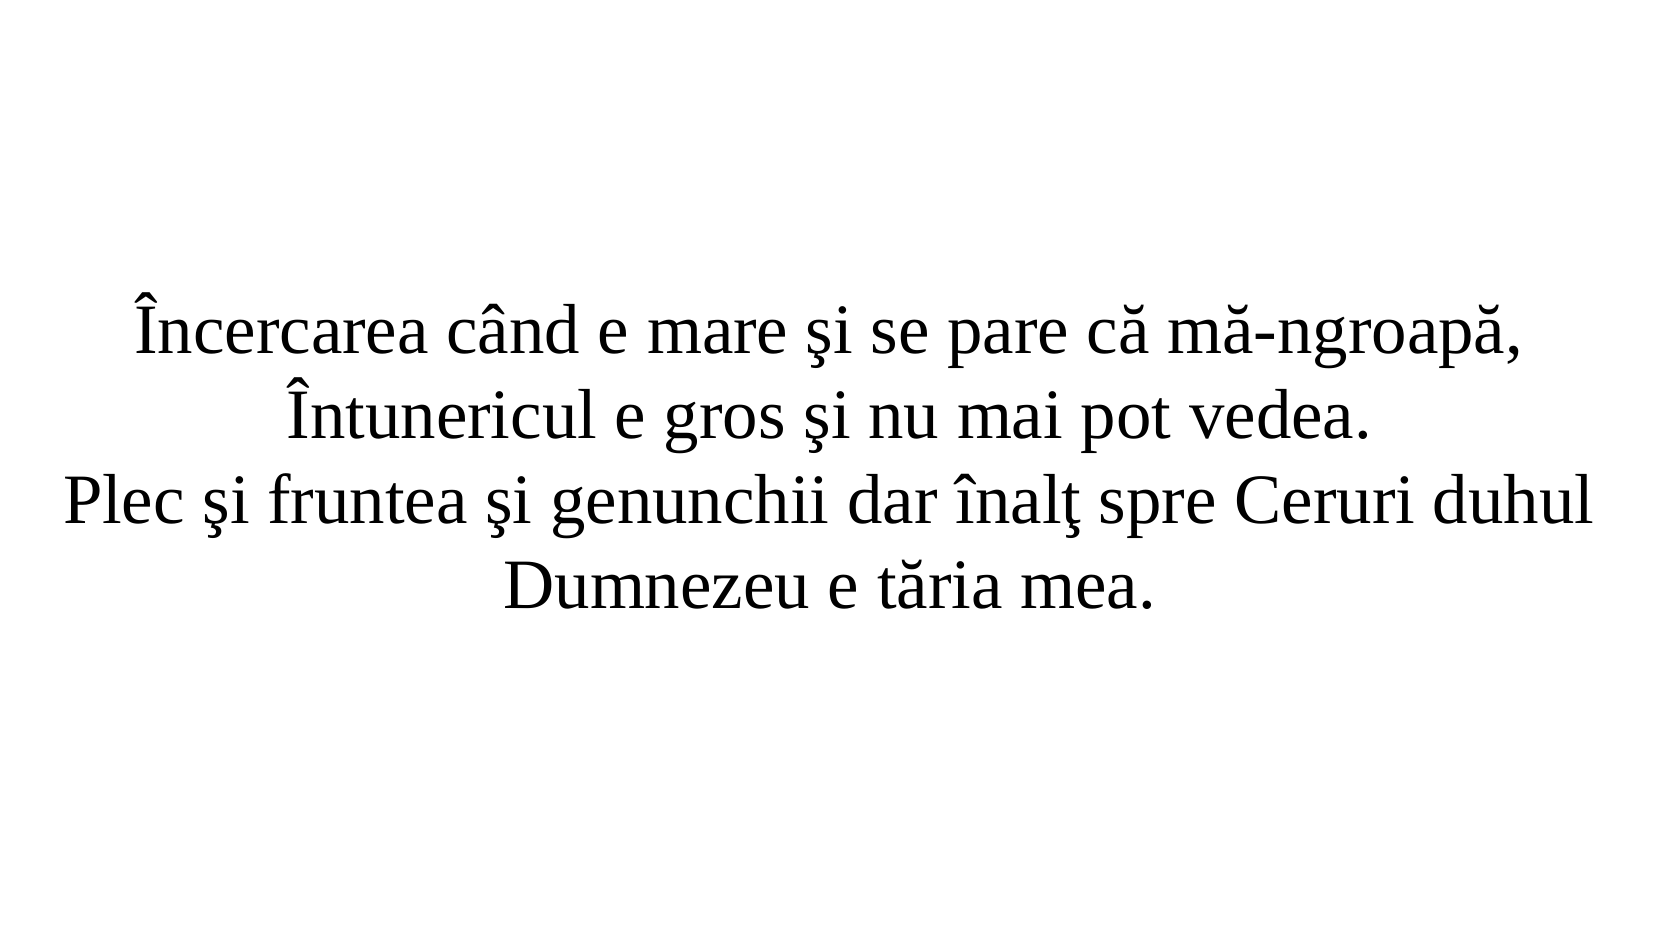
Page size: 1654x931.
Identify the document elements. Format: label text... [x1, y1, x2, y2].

subtitle Încercarea când e mare şi se pare că mă-ngroapă, Întunericul e gros şi nu mai pot vedea. Plec şi fruntea şi genunchii dar înalţ spre Ceruri duhul Dumnezeu e tăria mea. [0, 275, 1654, 649]
